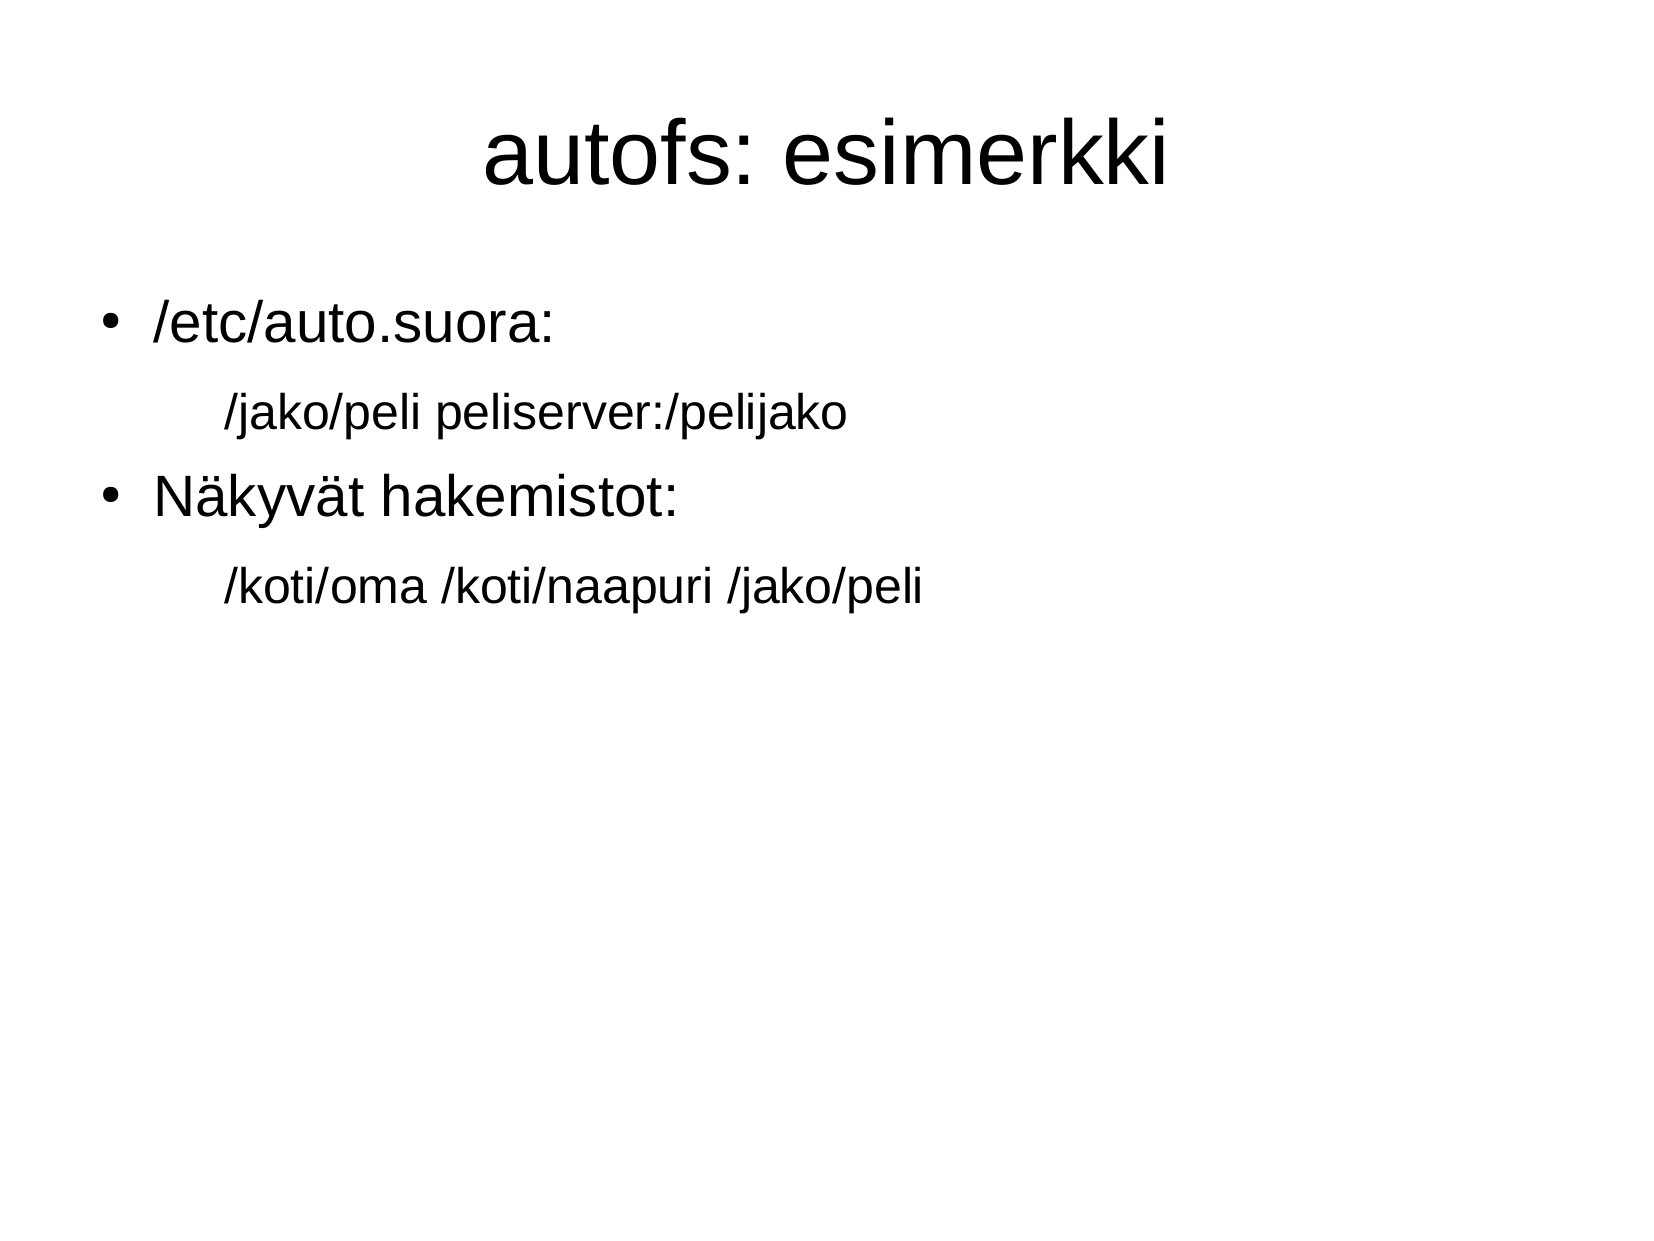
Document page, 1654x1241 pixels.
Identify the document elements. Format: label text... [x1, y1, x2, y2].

list /etc/auto.suora: /jako/peli peliserver:/pelijako Näkyvät hakemistot: /koti/oma /koti/naapuri /jako/peli [82, 290, 1571, 1010]
title autofs: esimerkki [82, 49, 1571, 257]
